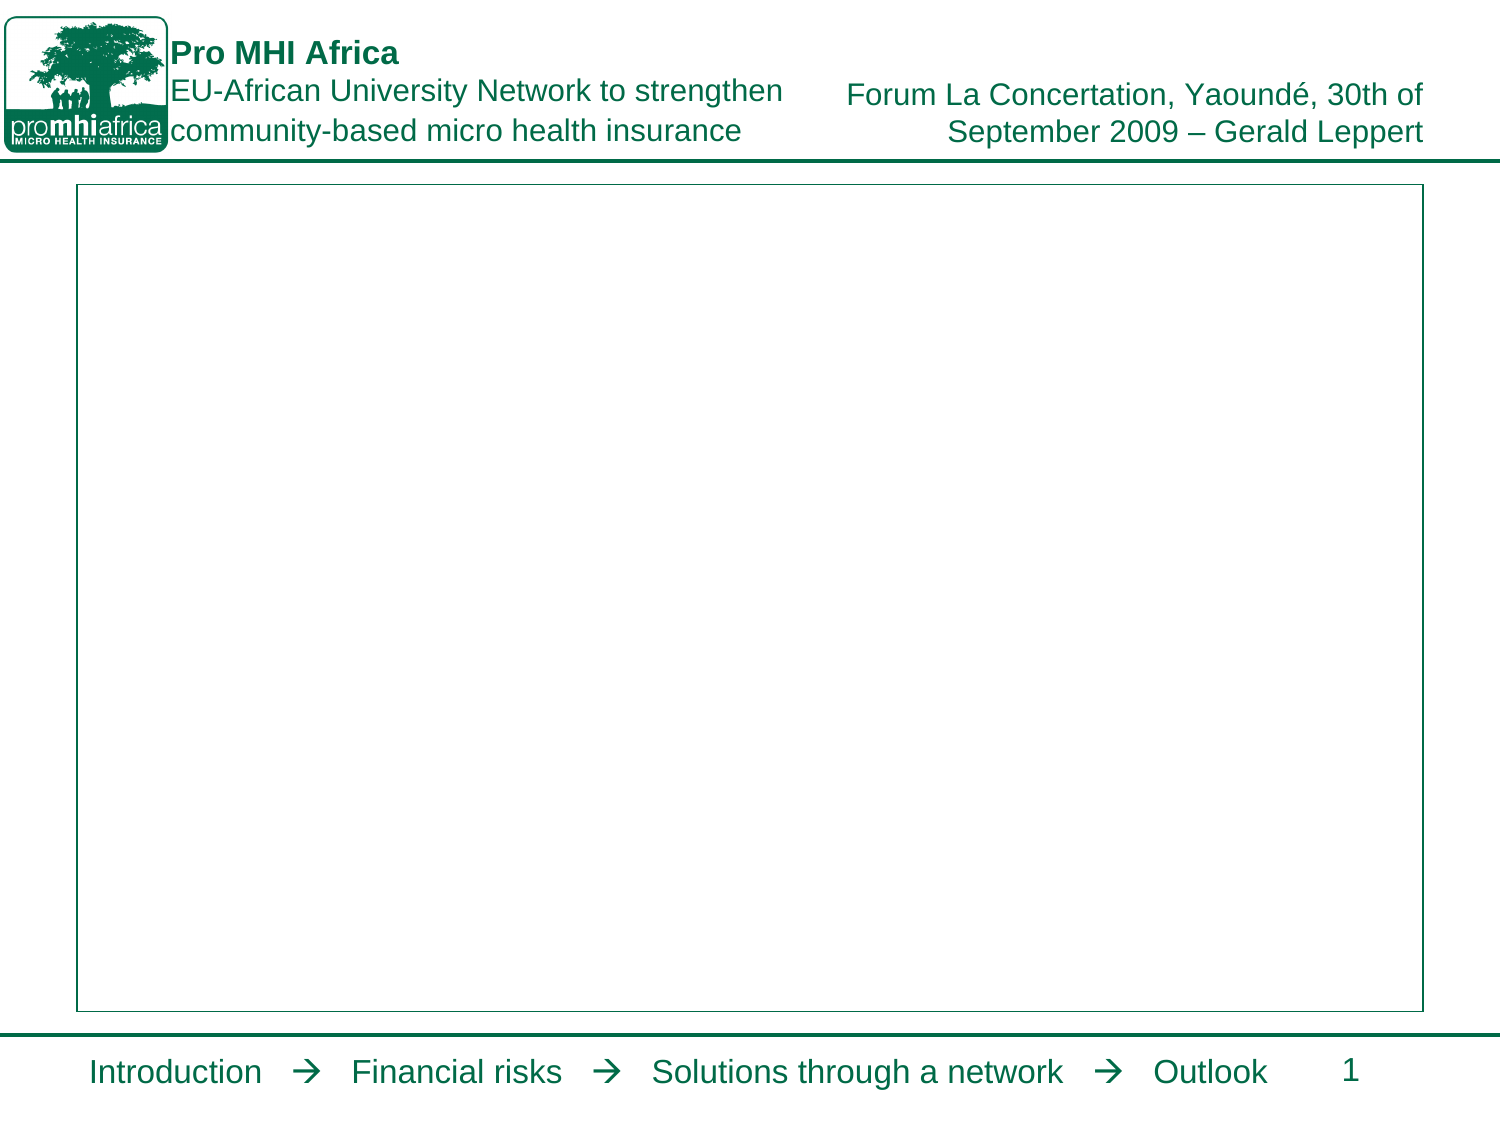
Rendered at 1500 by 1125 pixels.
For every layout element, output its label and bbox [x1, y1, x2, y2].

picture [0, 11, 172, 156]
